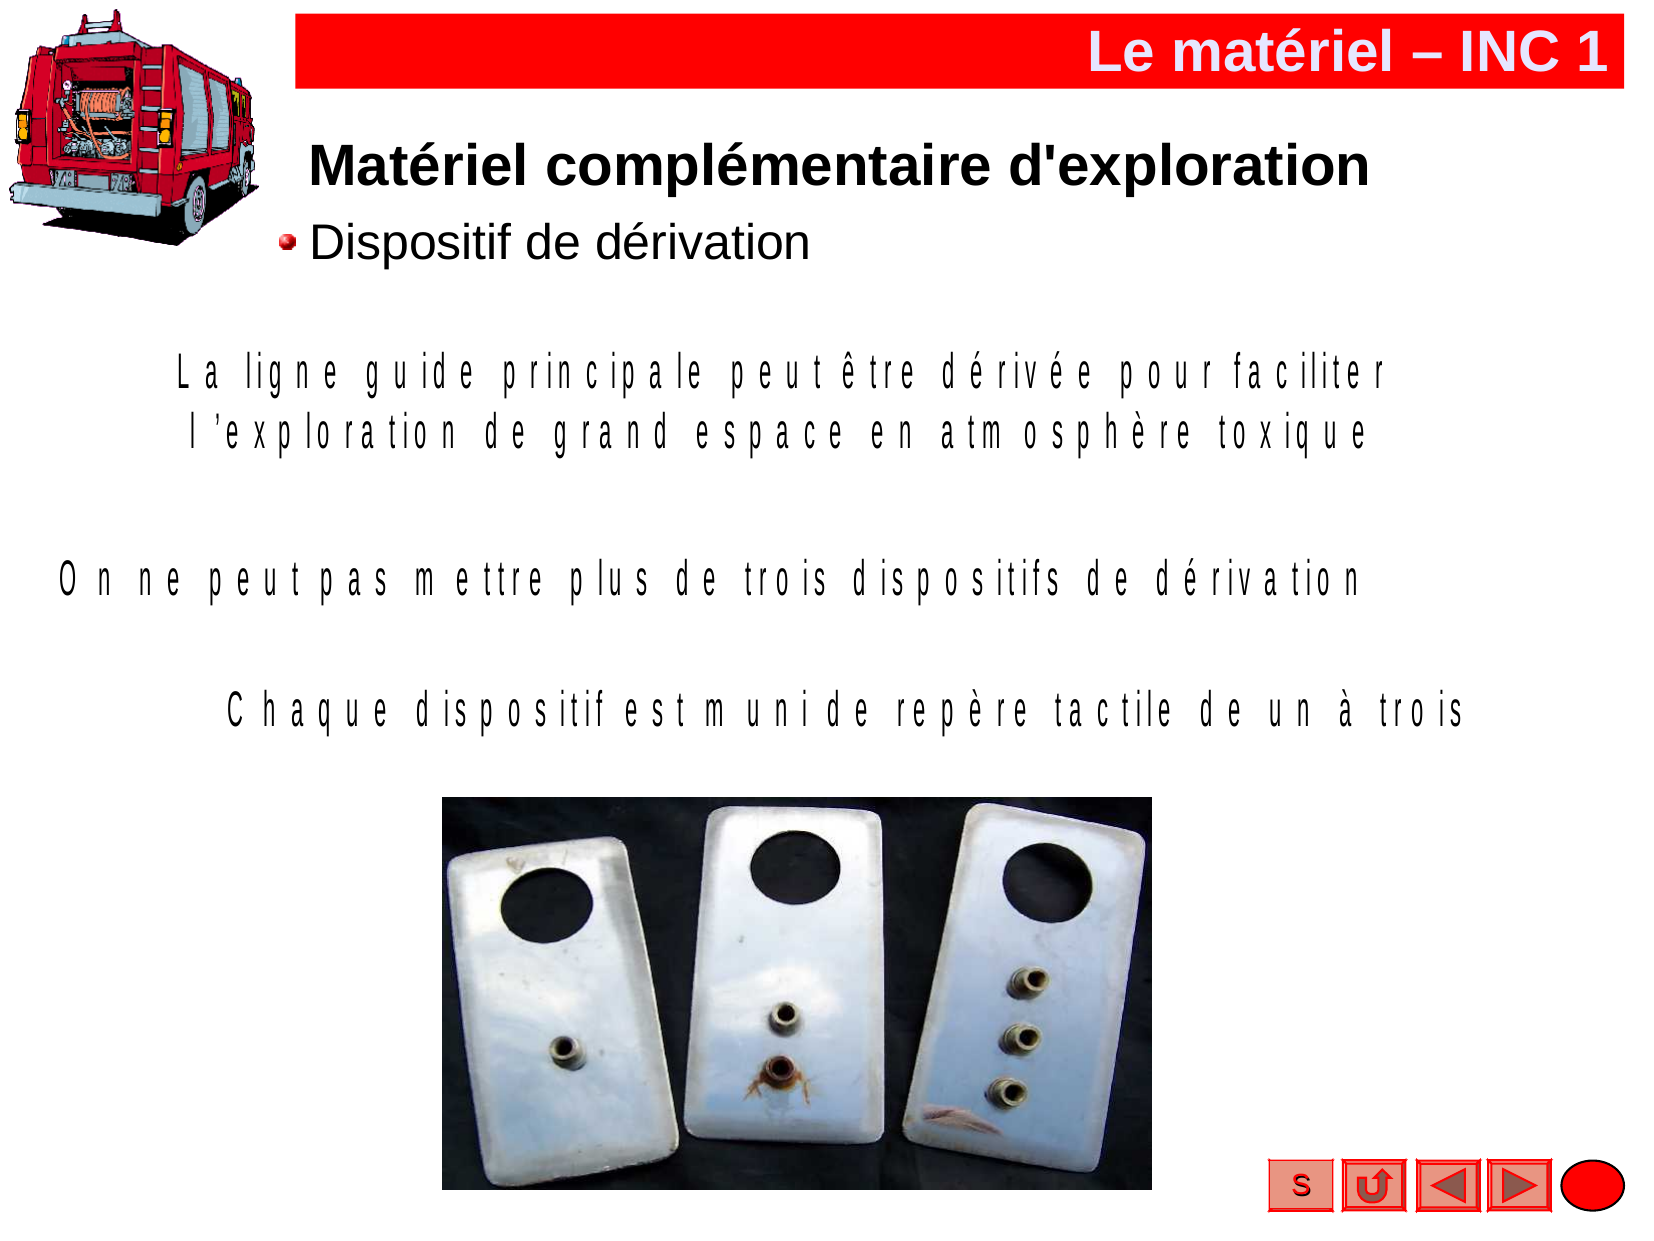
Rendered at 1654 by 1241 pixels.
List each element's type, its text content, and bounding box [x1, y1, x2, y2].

picture [29, 531, 1404, 637]
text_box Matériel complémentaire d'exploration [260, 125, 1388, 206]
picture [442, 797, 1152, 1190]
text_box [1561, 1160, 1625, 1211]
picture [147, 324, 1424, 490]
picture [197, 662, 1506, 768]
picture [8, 8, 260, 246]
text_box Dispositif de dérivation [265, 206, 827, 307]
text_box Le matériel – INC 1 [295, 13, 1625, 89]
